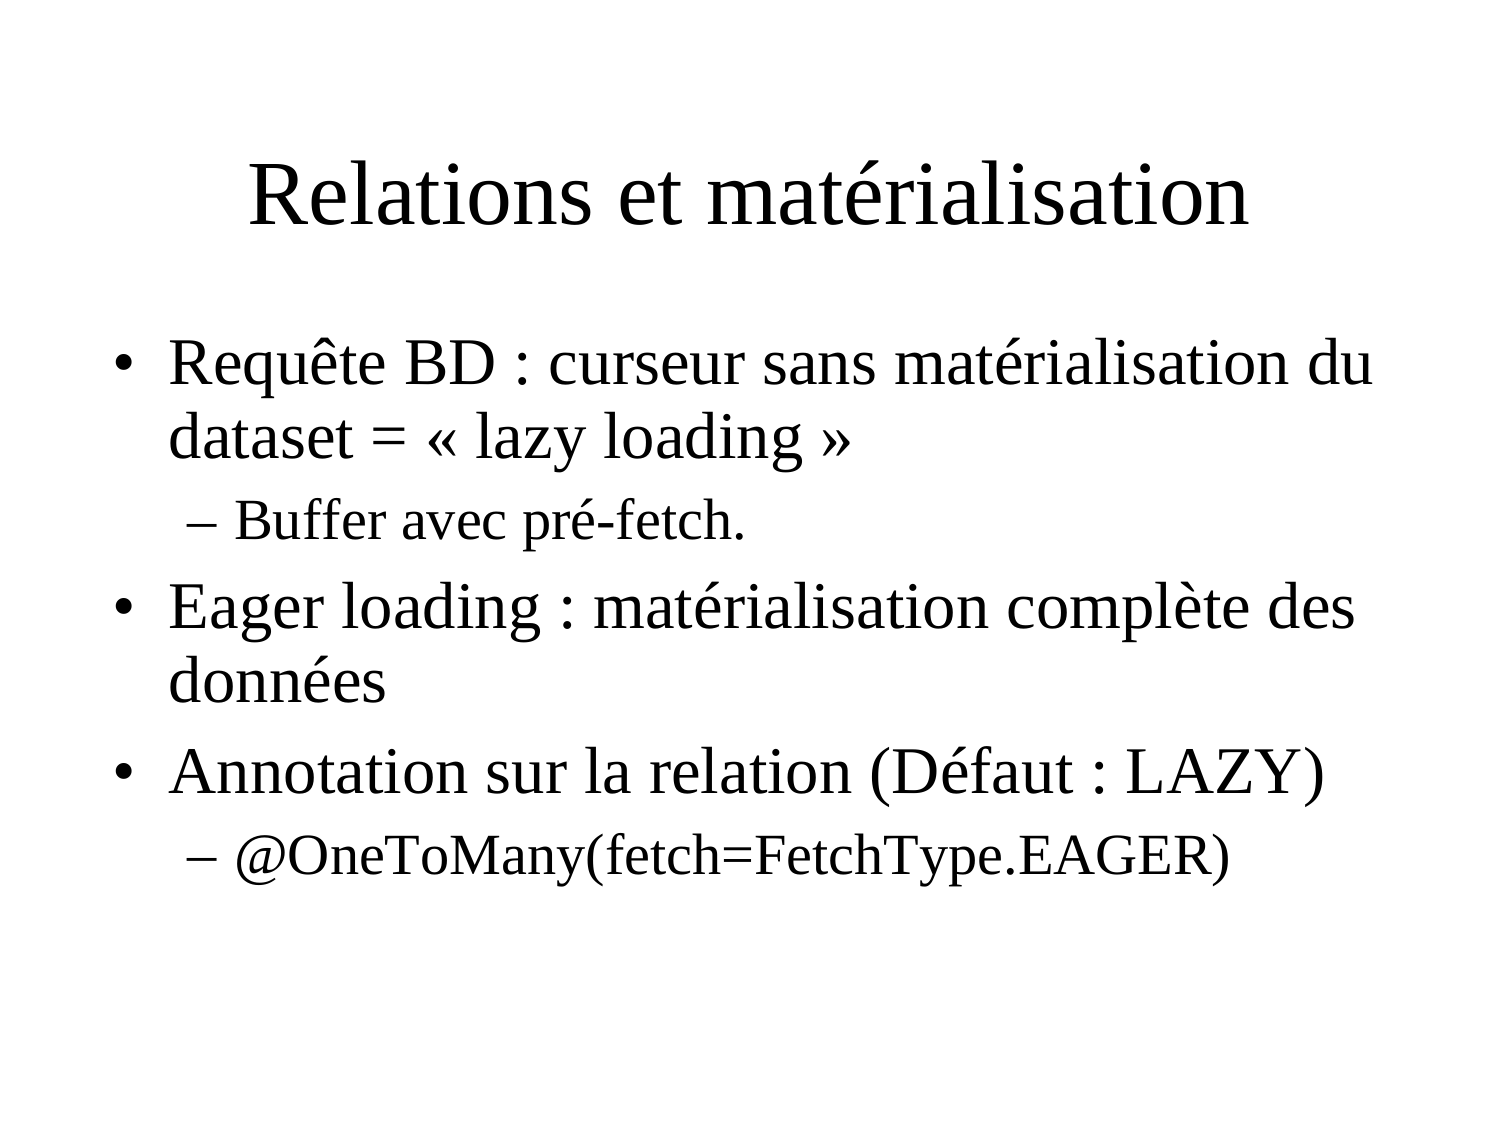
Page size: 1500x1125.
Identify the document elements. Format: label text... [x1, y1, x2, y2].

list Requête BD : curseur sans matérialisation du dataset = « lazy loading » Buffer avec pré-fetch. Eager loading : matérialisation complète des données Annotation sur la relation (Défaut : LAZY) @OneToMany(fetch=FetchType.EAGER) [112, 324, 1388, 1053]
title Relations et matérialisation [112, 107, 1388, 281]
